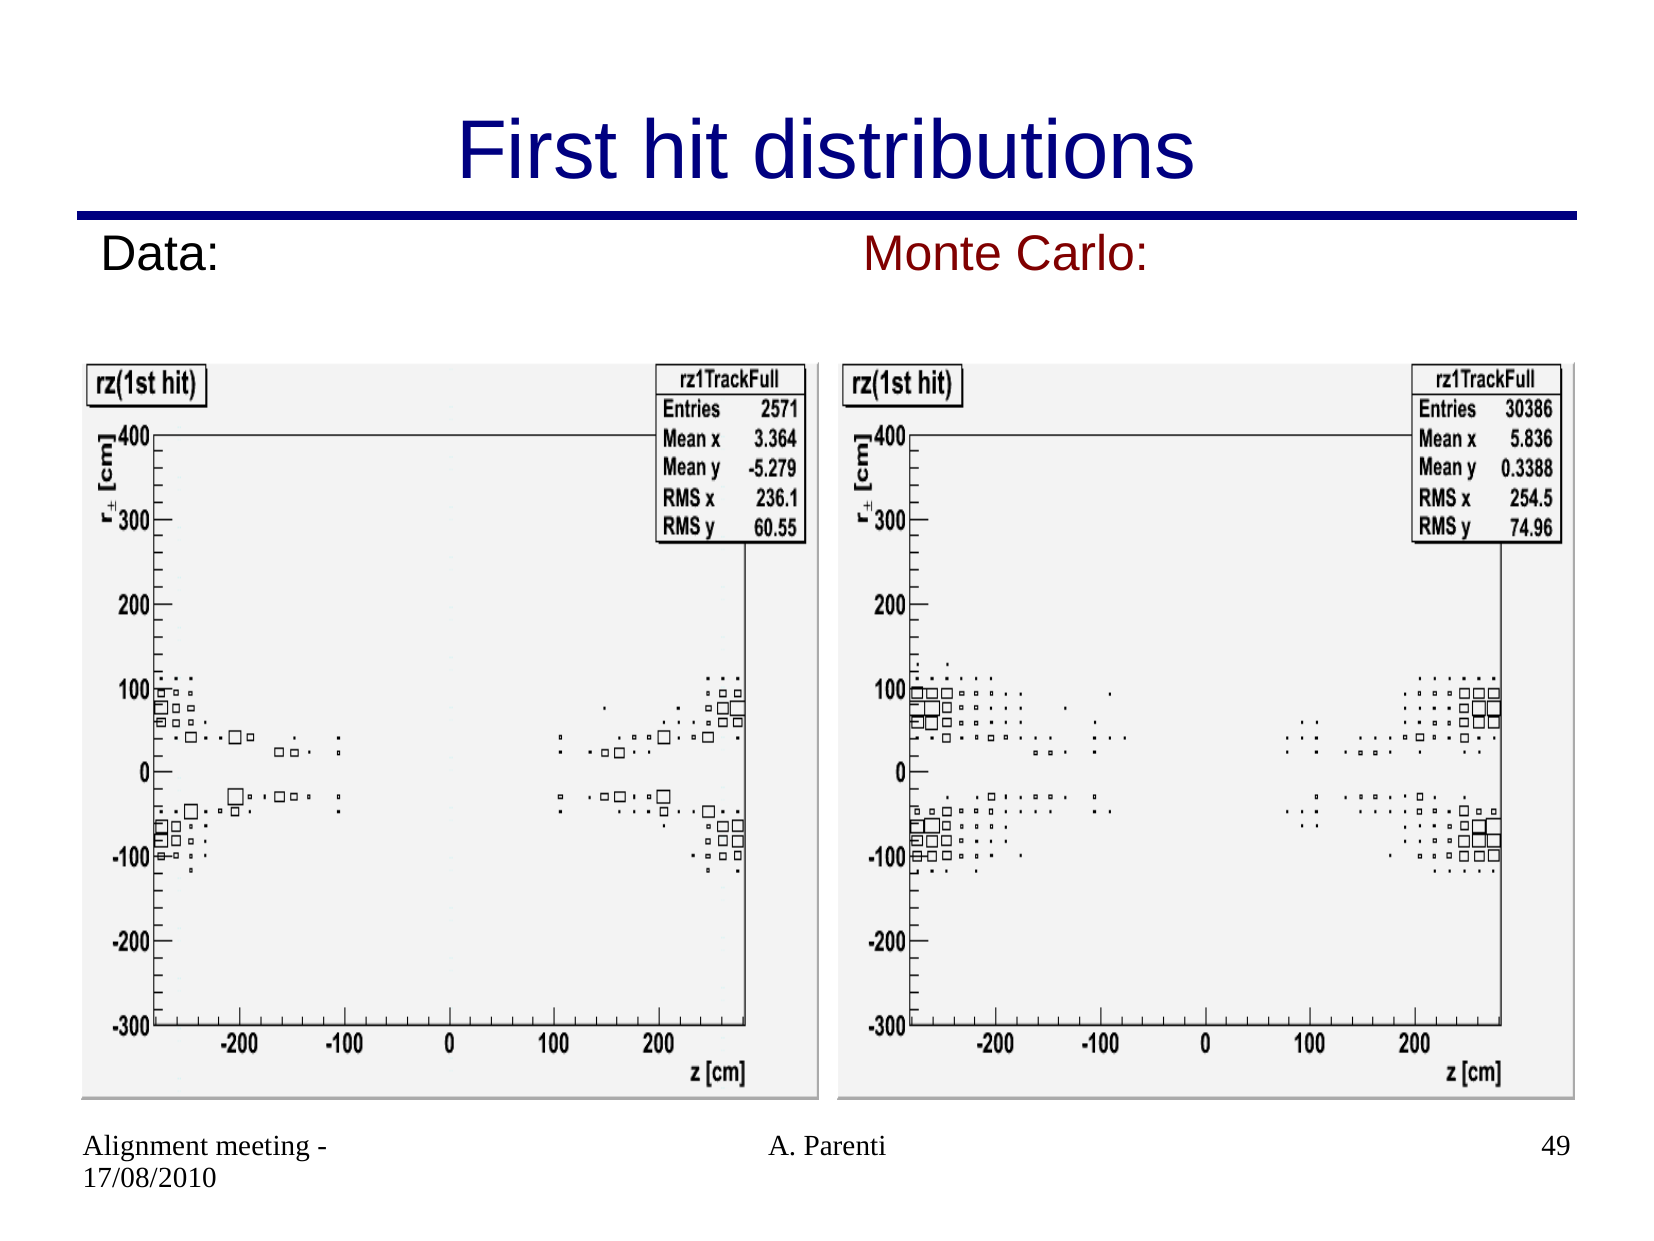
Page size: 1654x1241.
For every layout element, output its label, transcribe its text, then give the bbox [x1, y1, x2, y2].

picture [836, 361, 1575, 1100]
list Data: [82, 225, 809, 361]
list Monte Carlo: [845, 225, 1572, 1094]
title First hit distributions [82, 75, 1571, 226]
picture [80, 361, 819, 1100]
list Data: [82, 1100, 809, 1109]
